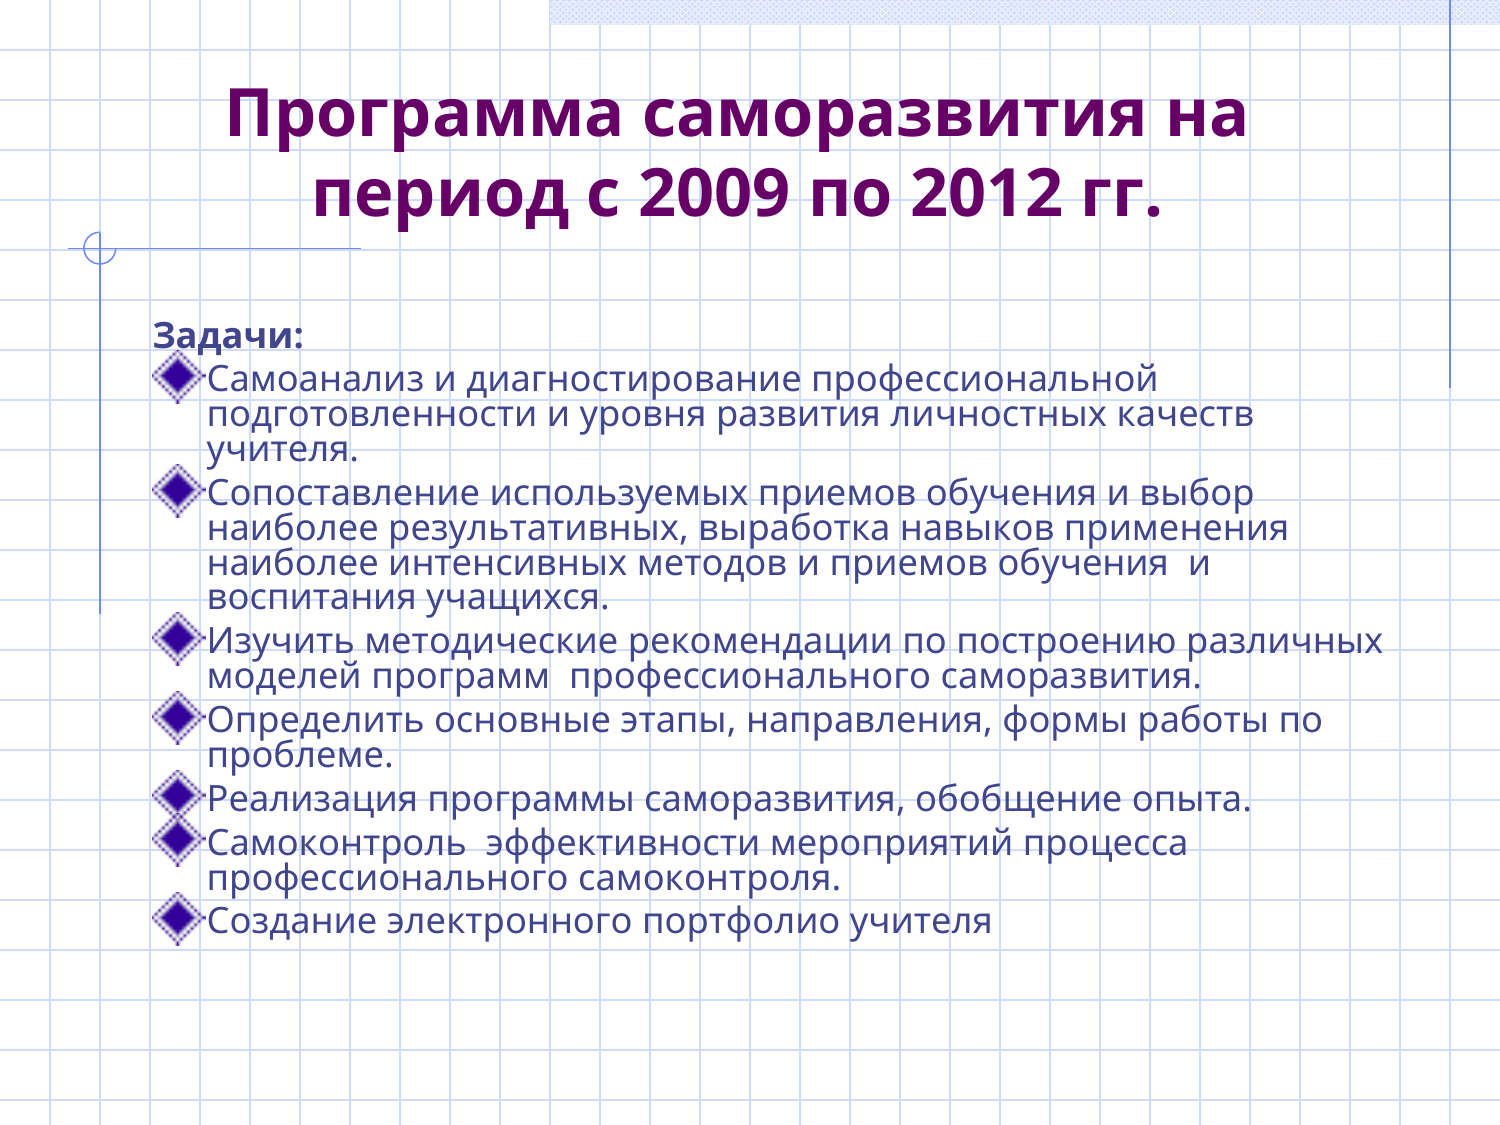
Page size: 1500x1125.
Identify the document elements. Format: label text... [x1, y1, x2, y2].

title Программа саморазвития на период с 2009 по 2012 гг. [99, 49, 1375, 238]
list Задачи: Самоанализ и диагностирование профессиональной подготовленности и уровня развития личностных качеств учителя. Сопоставление используемых приемов обучения и выбор наиболее результативных, выработка навыков применения наиболее интенсивных методов и приемов обучения и воспитания учащихся. Изучить методические рекомендации по построению различных моделей программ профессионального саморазвития. Определить основные этапы, направления, формы работы по проблеме. Реализация программы саморазвития, обобщение опыта. Самоконтроль эффективности мероприятий процесса профессионального самоконтроля. Создание электронного портфолио учителя [137, 312, 1413, 988]
picture [1451, 0, 1500, 25]
picture [549, 0, 1449, 25]
